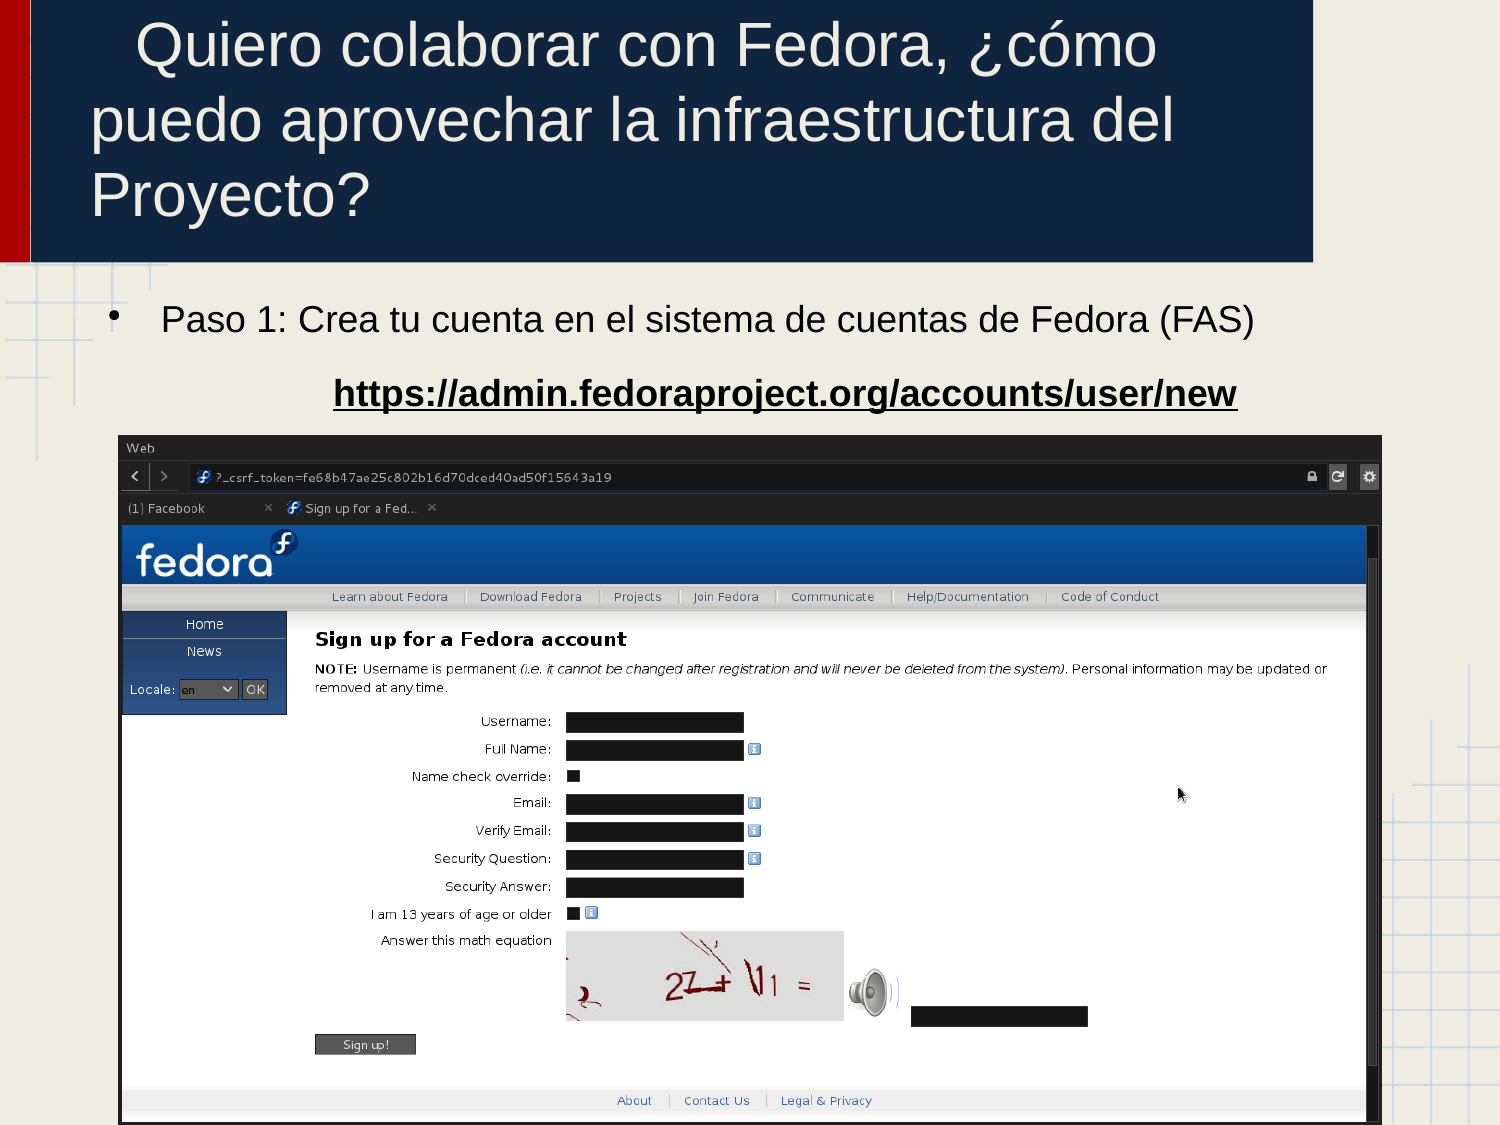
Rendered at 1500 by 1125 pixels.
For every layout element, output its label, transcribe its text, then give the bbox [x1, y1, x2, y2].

title Quiero colaborar con Fedora, ¿cómo puedo aprovechar la infraestructura del Proyecto? [75, 22, 1276, 244]
list Paso 1: Crea tu cuenta en el sistema de cuentas de Fedora (FAS) https://admin.fedoraproject.org/accounts/user/new [75, 279, 1425, 497]
picture [118, 435, 1382, 1125]
